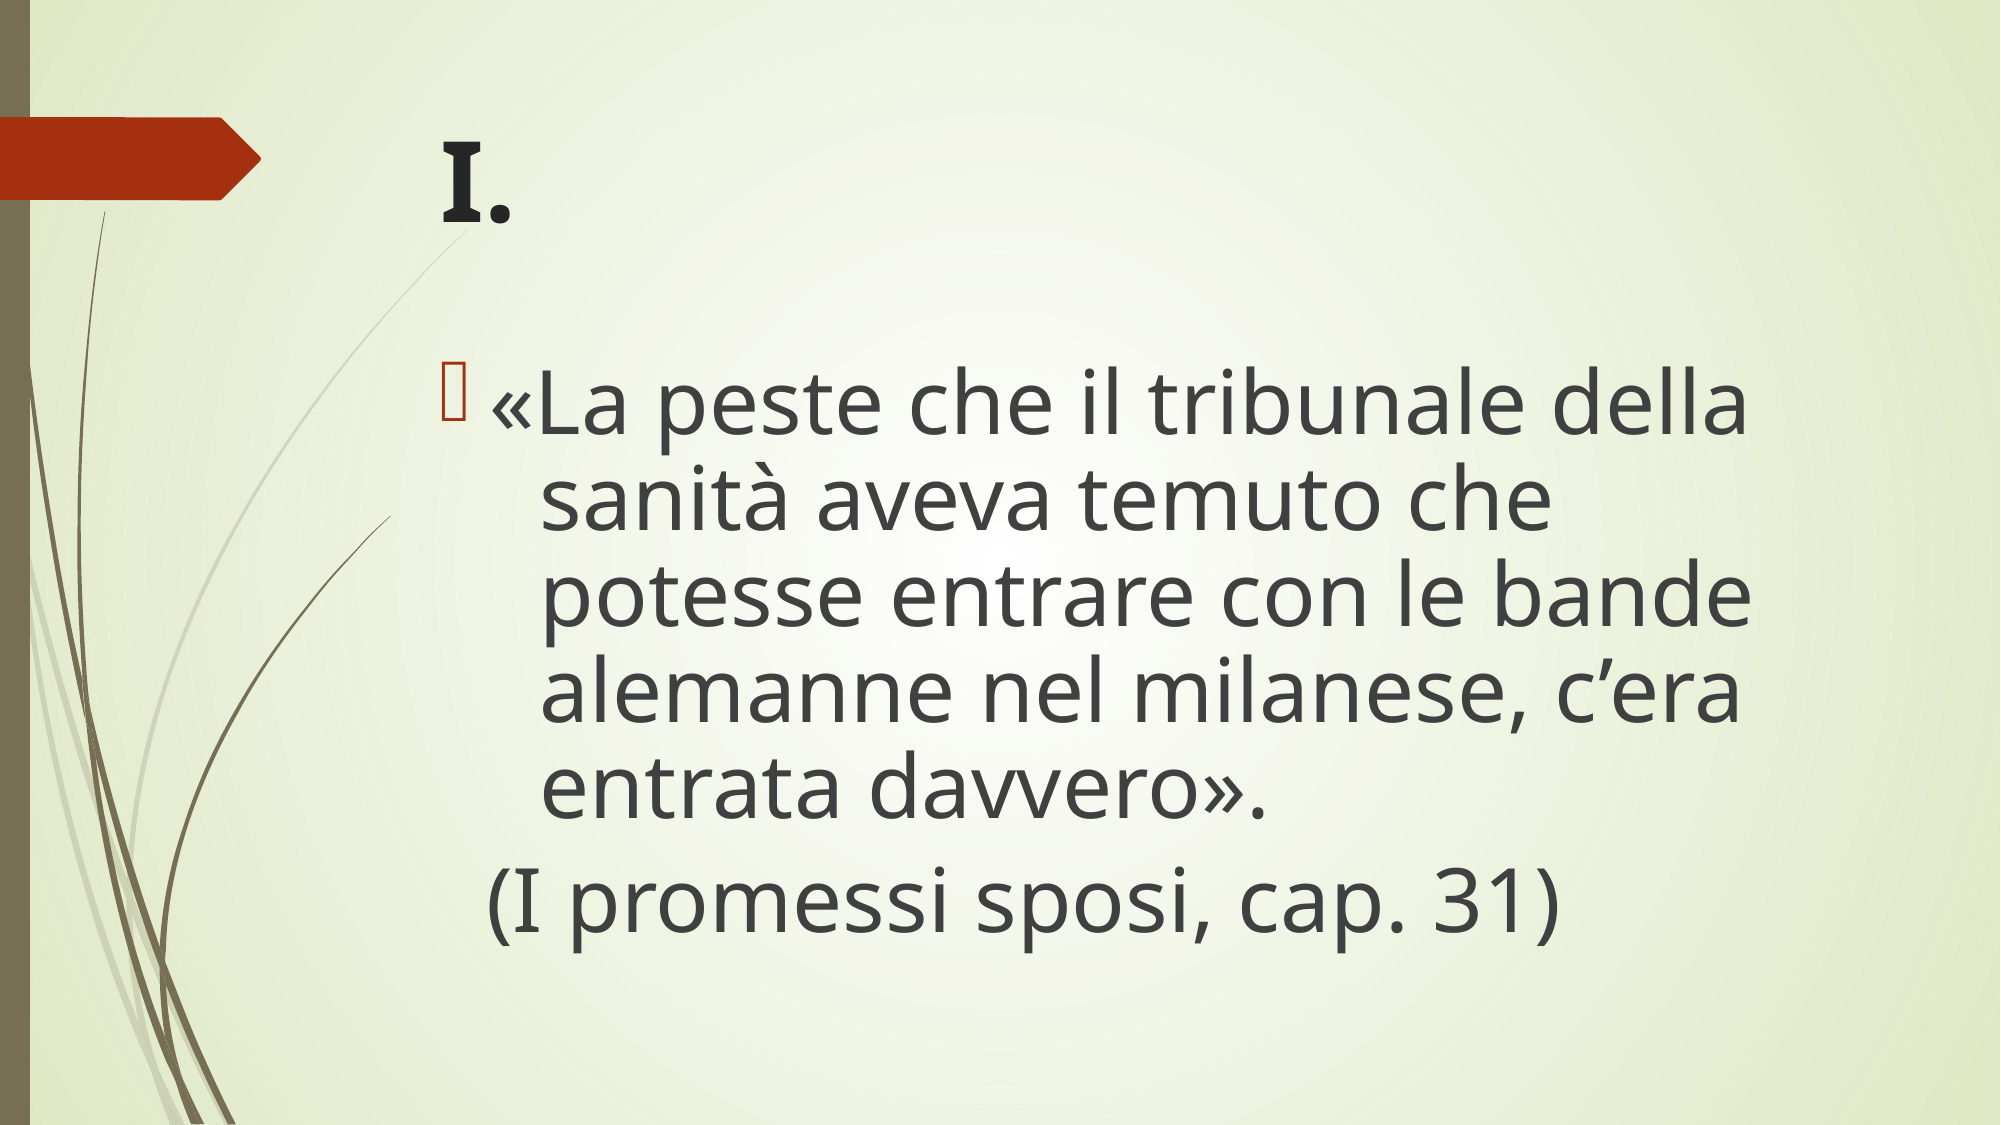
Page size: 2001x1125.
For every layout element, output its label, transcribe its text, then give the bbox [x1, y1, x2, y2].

list «La peste che il tribunale della sanità aveva temuto che potesse entrare con le bande alemanne nel milanese, c’era entrata davvero». (I promessi sposi, cap. 31) [424, 350, 1888, 970]
title I. [425, 102, 1888, 313]
